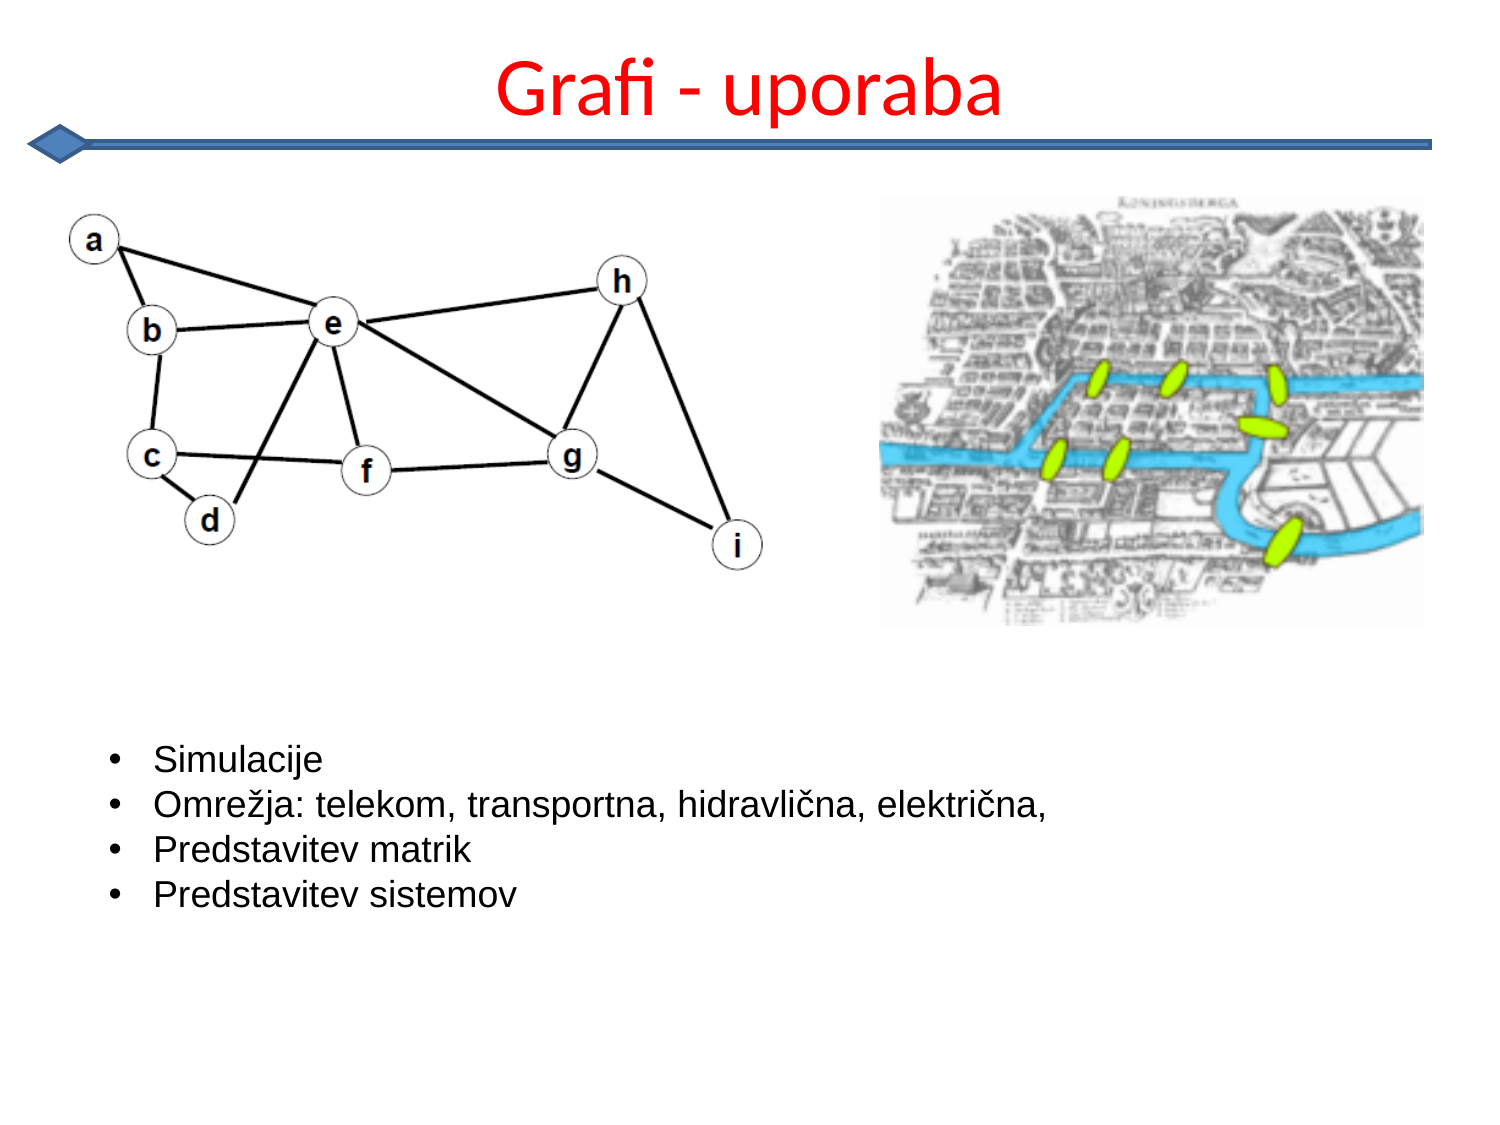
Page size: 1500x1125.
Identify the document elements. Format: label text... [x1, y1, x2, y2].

title Grafi - uporaba [75, 23, 1426, 141]
picture [879, 196, 1424, 626]
picture [41, 207, 786, 583]
text_box Simulacije Omrežja: telekom, transportna, hidravlična, električna, Predstavitev matrik Predstavitev sistemov [93, 727, 1063, 969]
